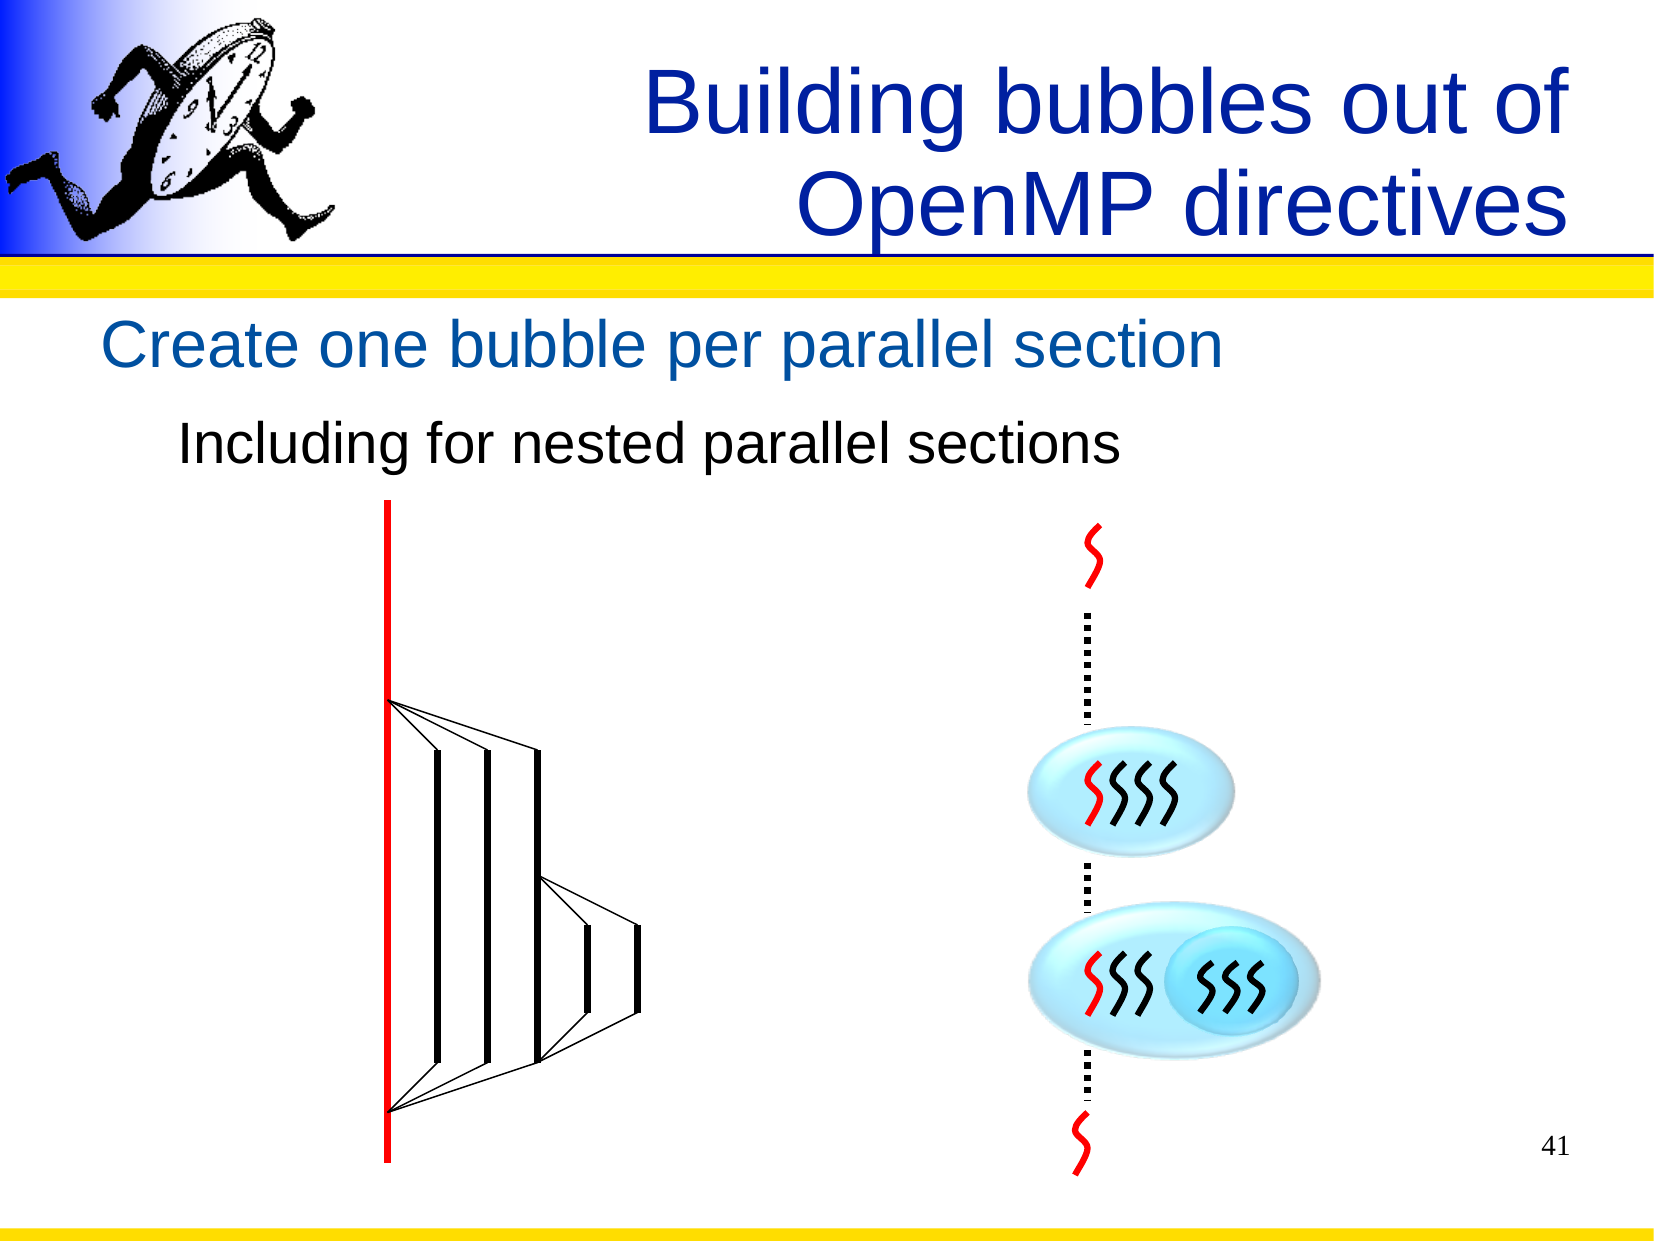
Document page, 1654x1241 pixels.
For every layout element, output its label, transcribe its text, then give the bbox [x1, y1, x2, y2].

title Building bubbles out of OpenMP directives [372, 49, 1571, 257]
list Create one bubble per parallel section Including for nested parallel sections [82, 307, 1571, 1111]
picture [4, 9, 343, 253]
